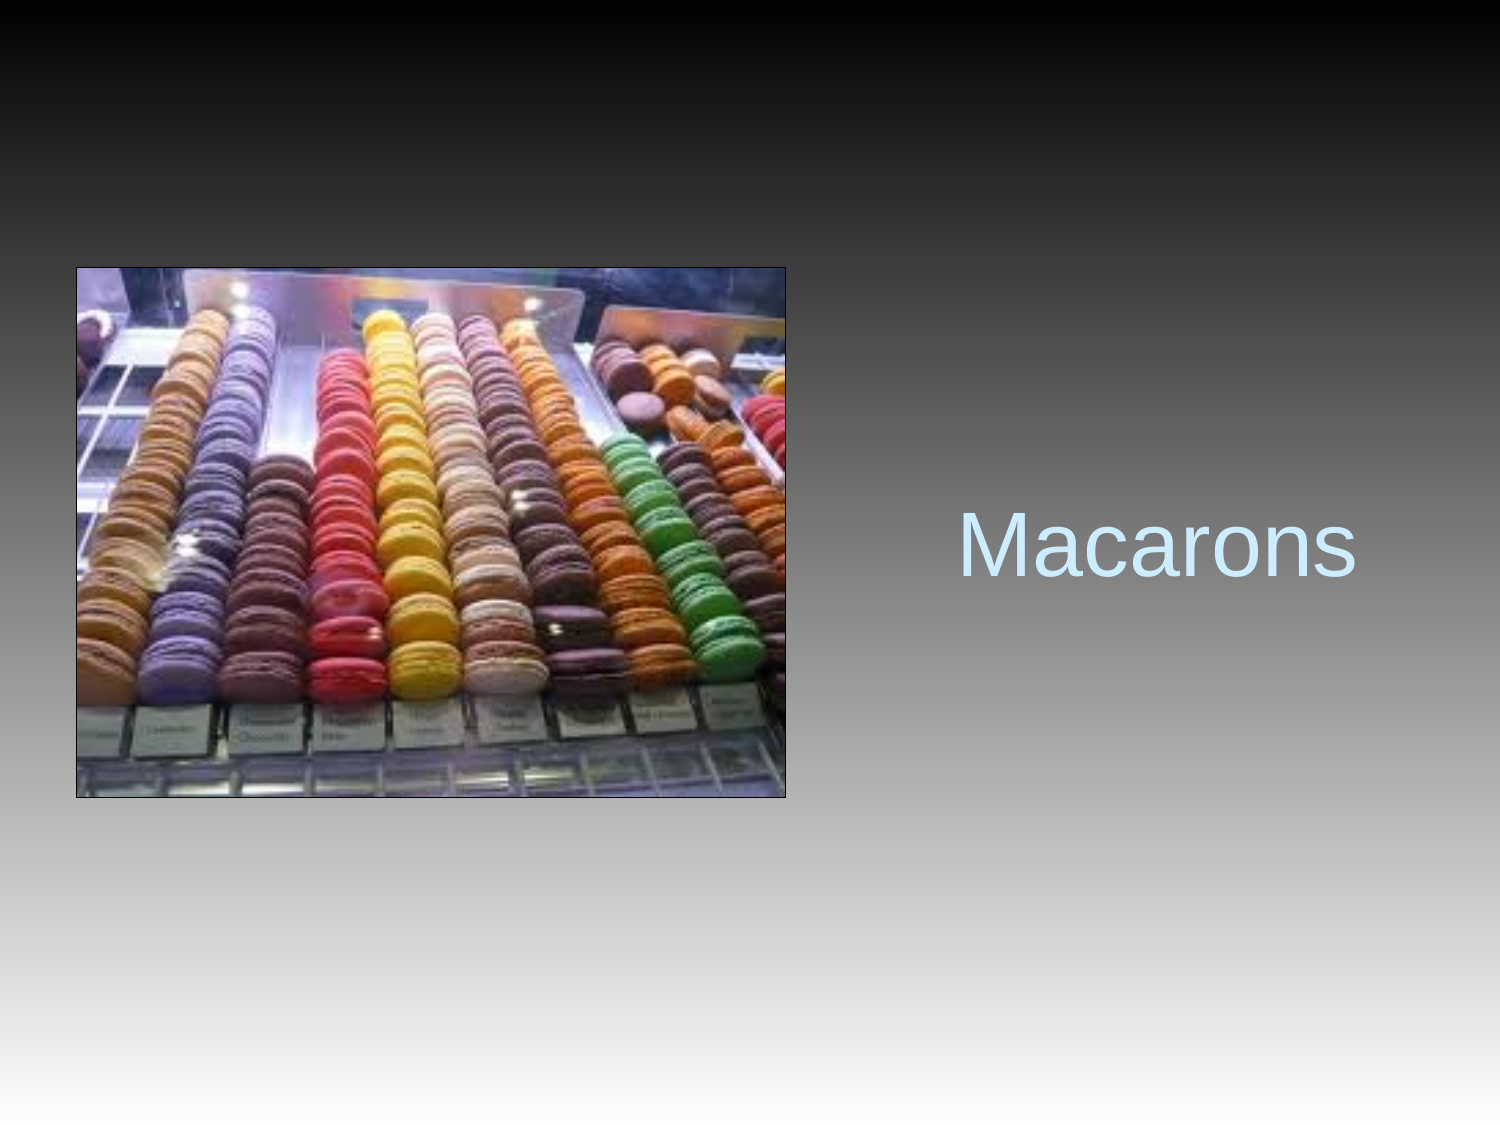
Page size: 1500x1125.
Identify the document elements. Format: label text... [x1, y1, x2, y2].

picture [76, 267, 786, 798]
title Macarons [868, 408, 1448, 681]
